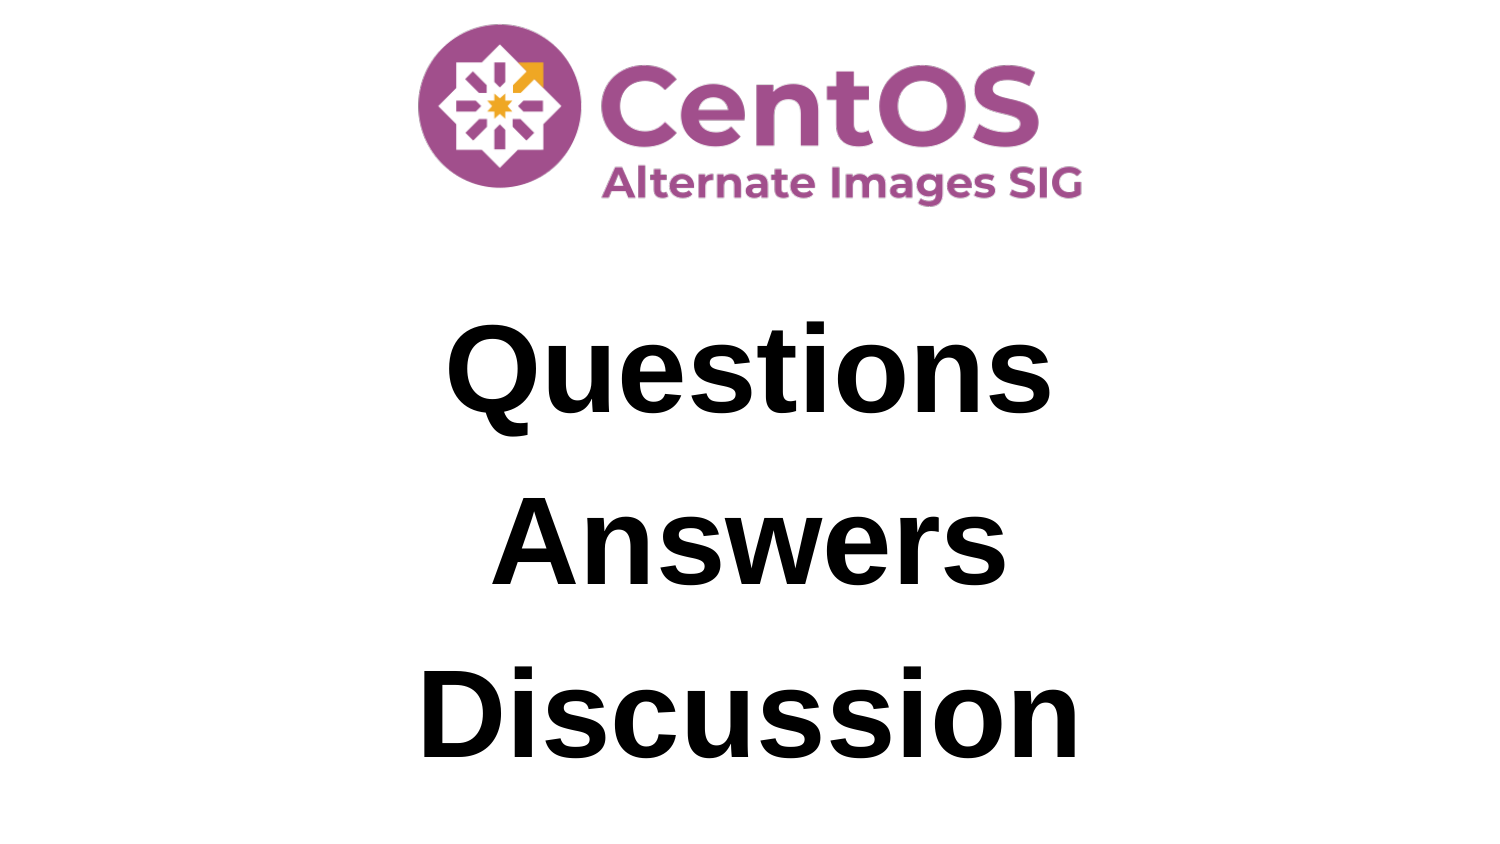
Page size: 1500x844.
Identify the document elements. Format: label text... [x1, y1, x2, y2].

title Questions Answers Discussion [51, 249, 1449, 844]
picture [393, 0, 1107, 232]
